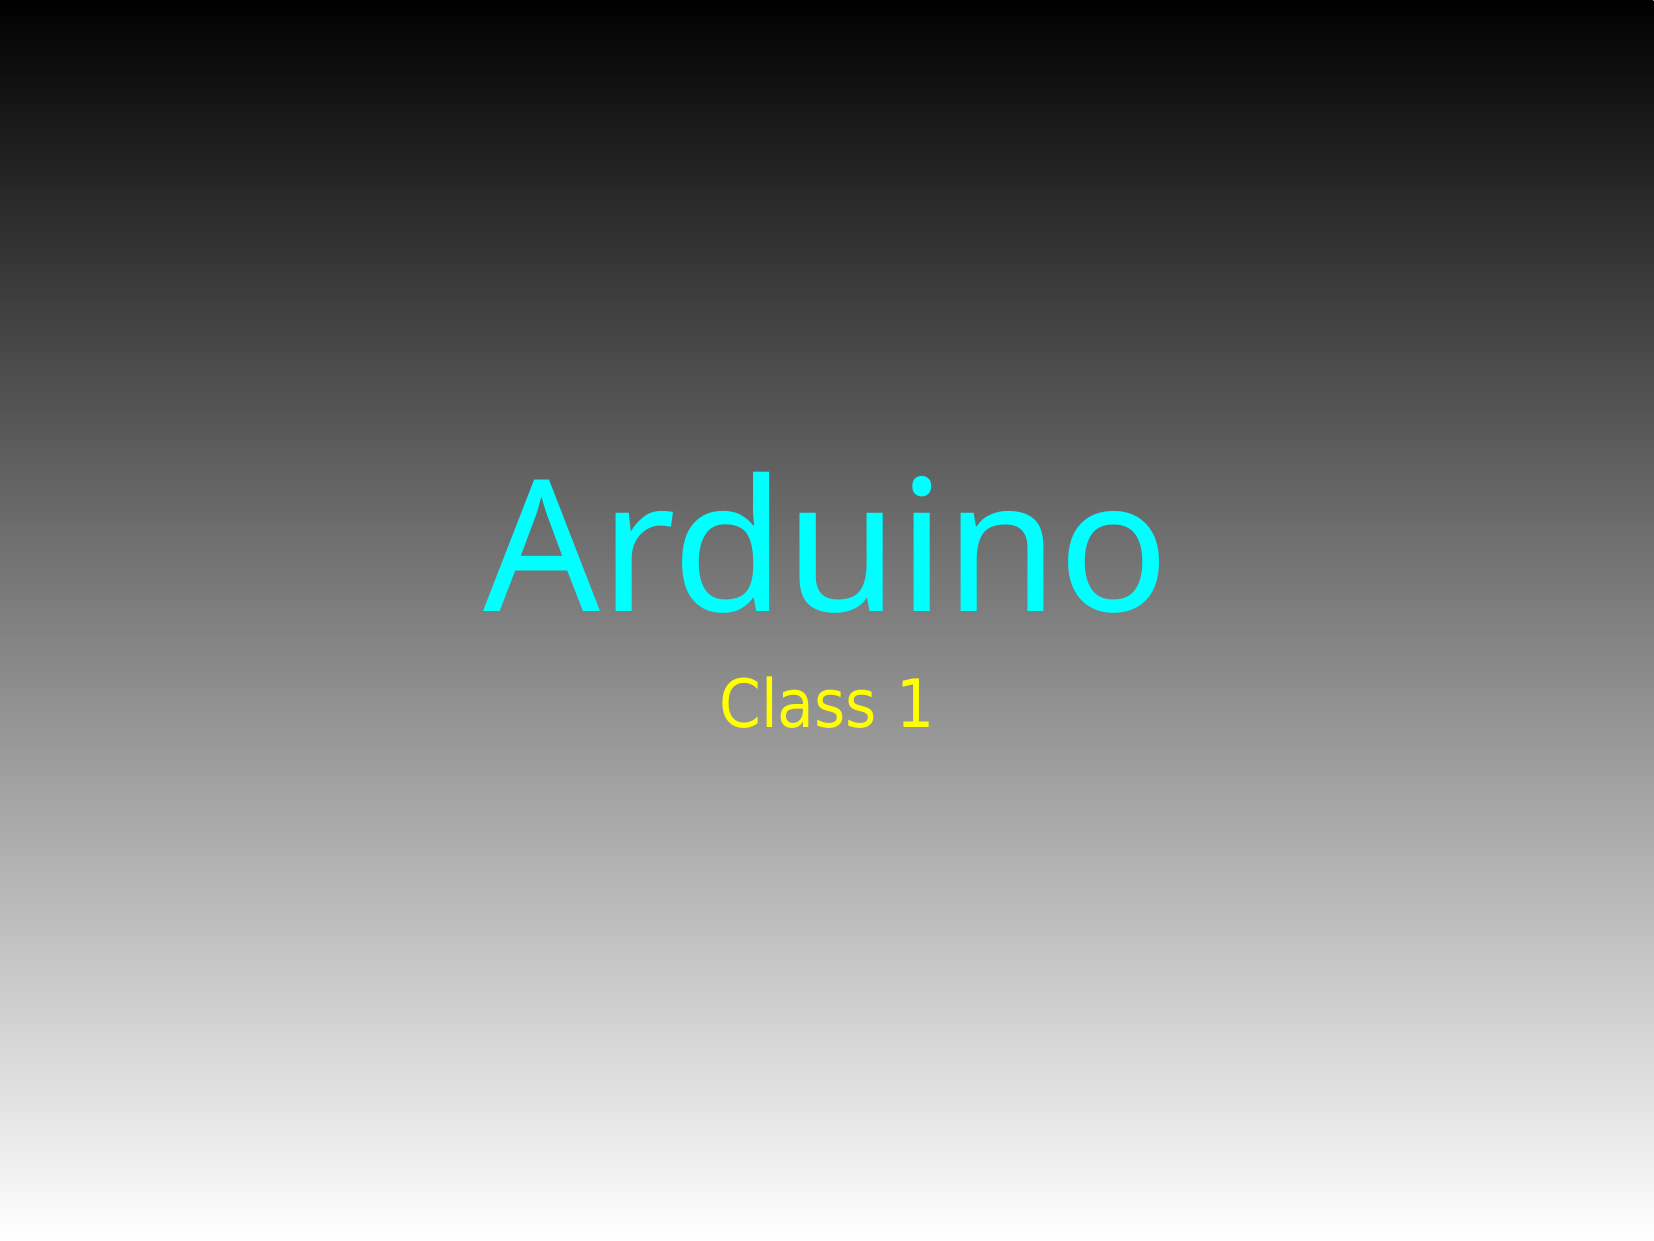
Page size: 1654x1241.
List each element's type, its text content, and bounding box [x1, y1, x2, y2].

subtitle Arduino Class 1 [82, 49, 1571, 1109]
